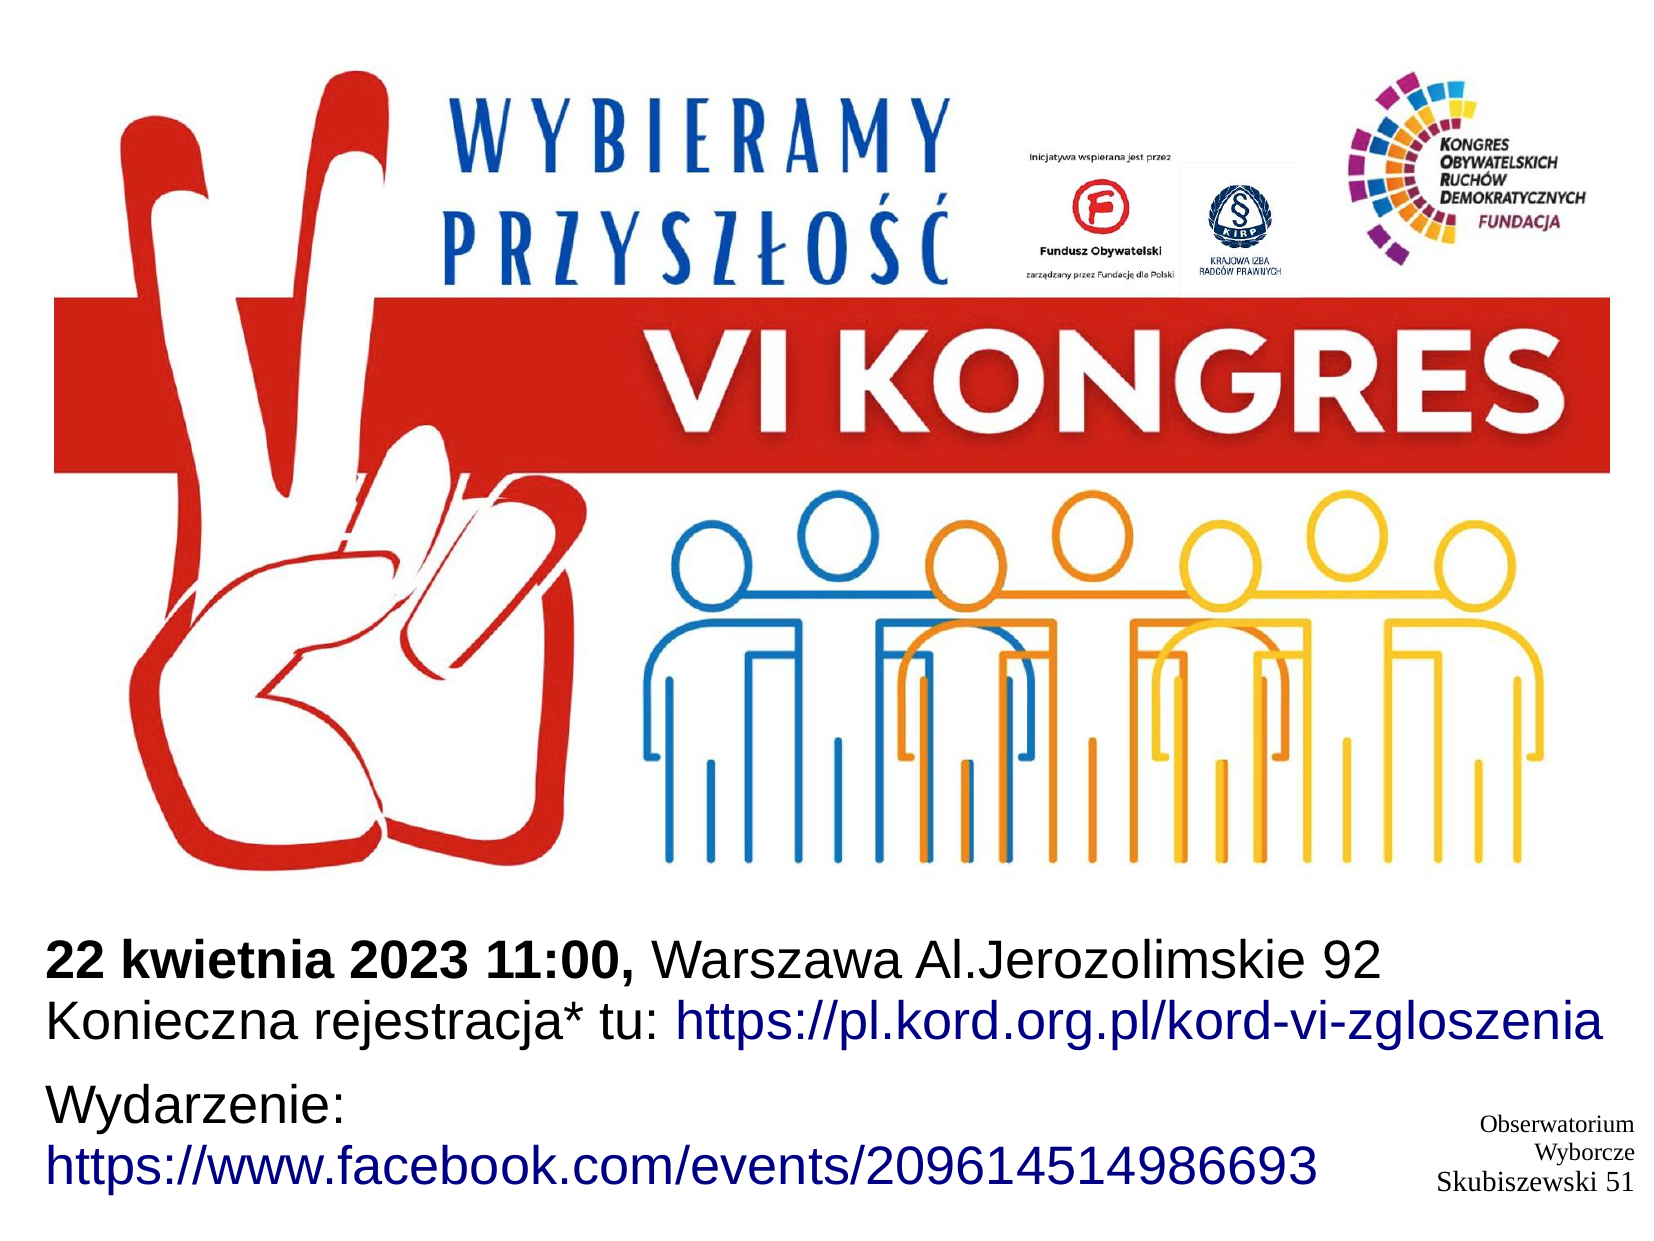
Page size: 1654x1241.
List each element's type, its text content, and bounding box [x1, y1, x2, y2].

picture [0, 17, 1654, 916]
list 22 kwietnia 2023 11:00, Warszawa Al.Jerozolimskie 92 Konieczna rejestracja* tu: https://pl.kord.org.pl/kord-vi-zgloszenia Wydarzenie: https://www.facebook.com/events/209614514986693 [45, 930, 1636, 1216]
